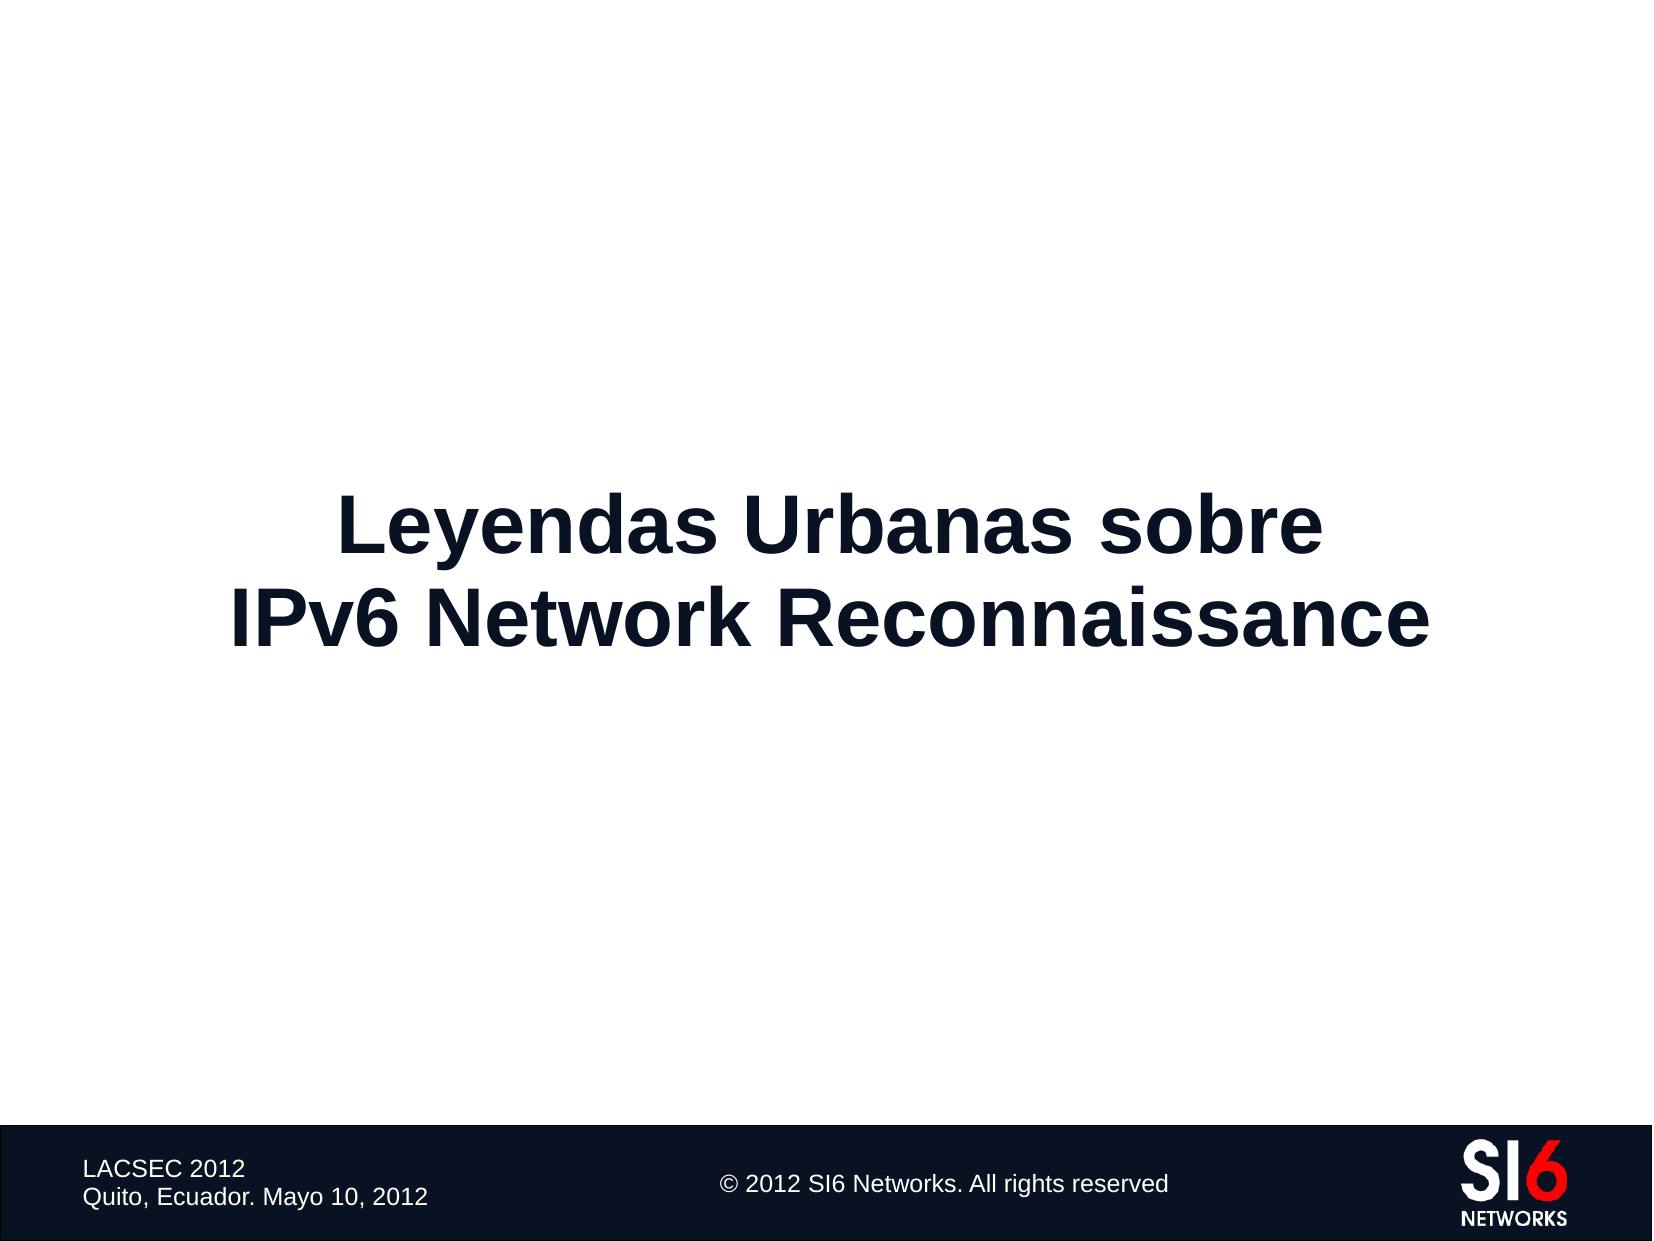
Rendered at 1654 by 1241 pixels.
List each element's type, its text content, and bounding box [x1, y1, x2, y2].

picture [1461, 1139, 1567, 1226]
title Leyendas Urbanas sobre IPv6 Network Reconnaissance [86, 467, 1576, 676]
